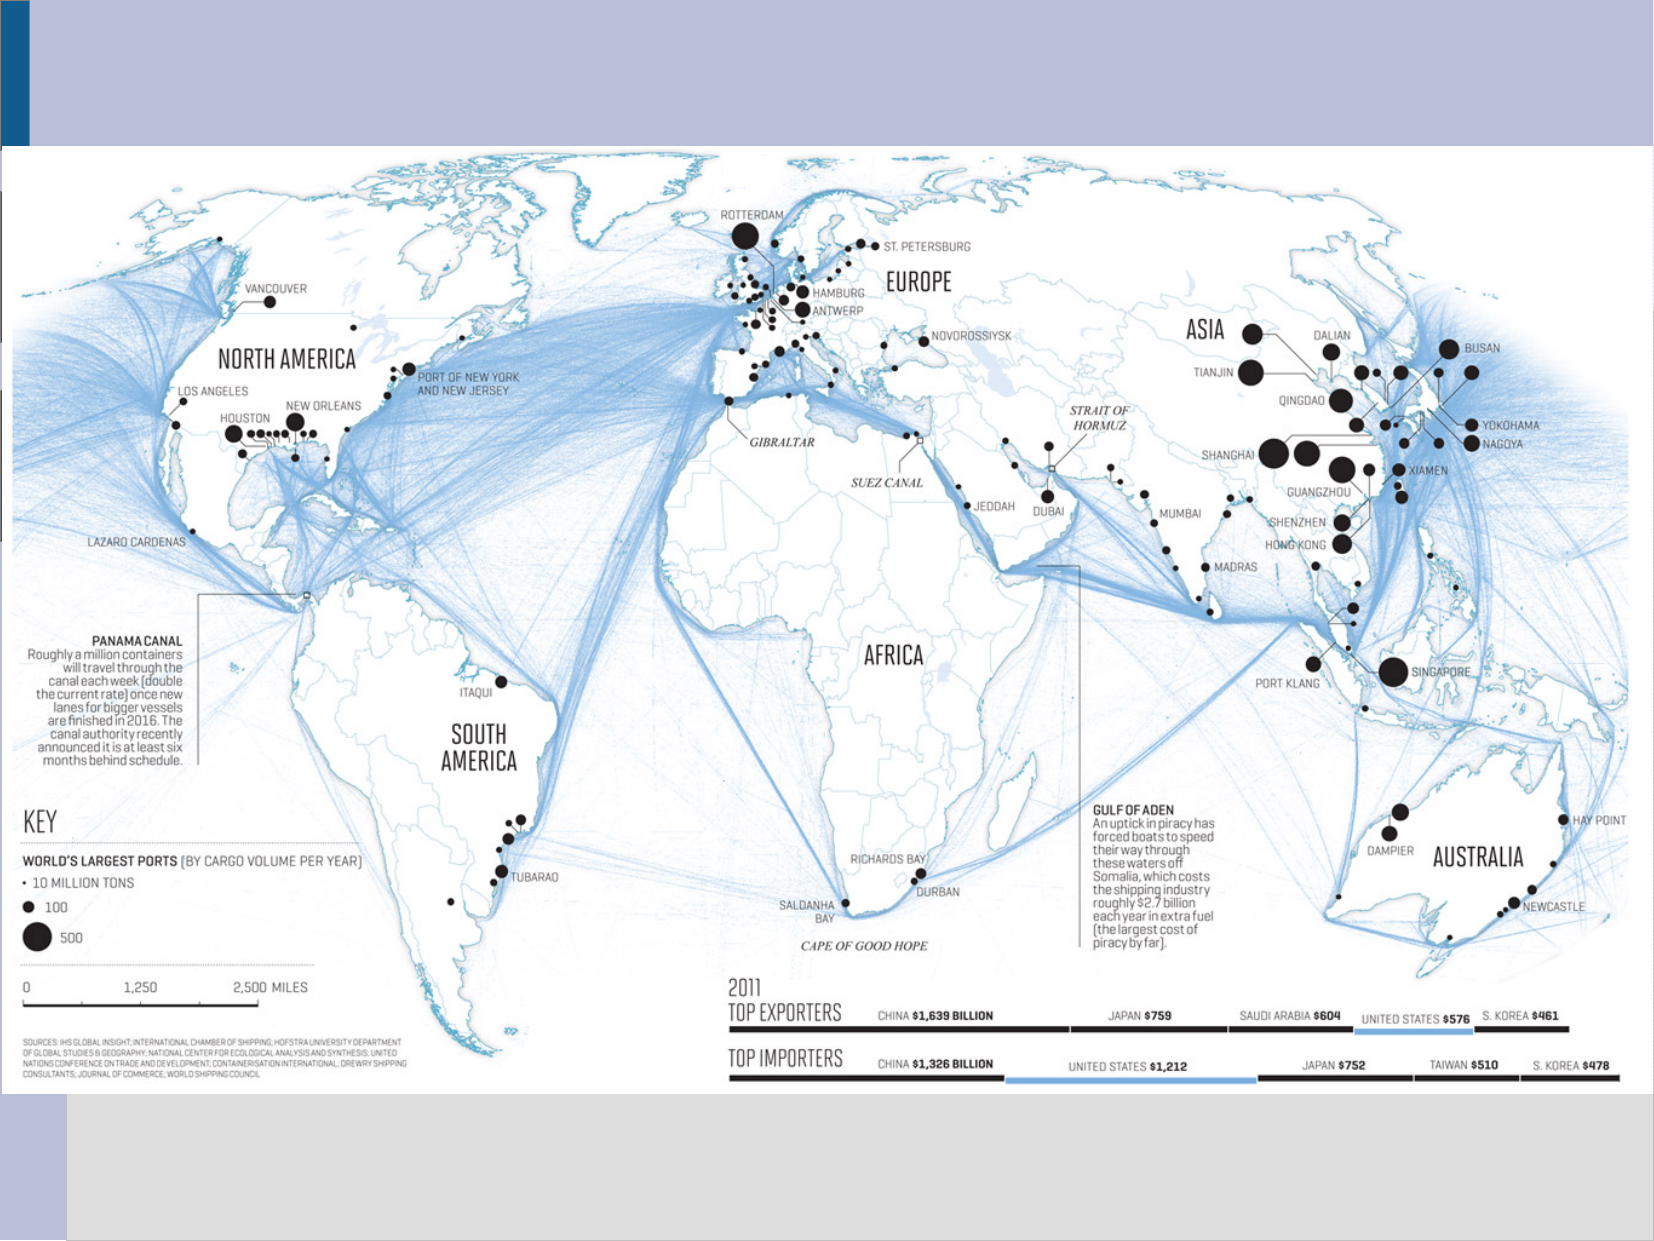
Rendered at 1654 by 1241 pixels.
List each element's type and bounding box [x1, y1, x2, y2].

picture [2, 146, 1654, 1095]
